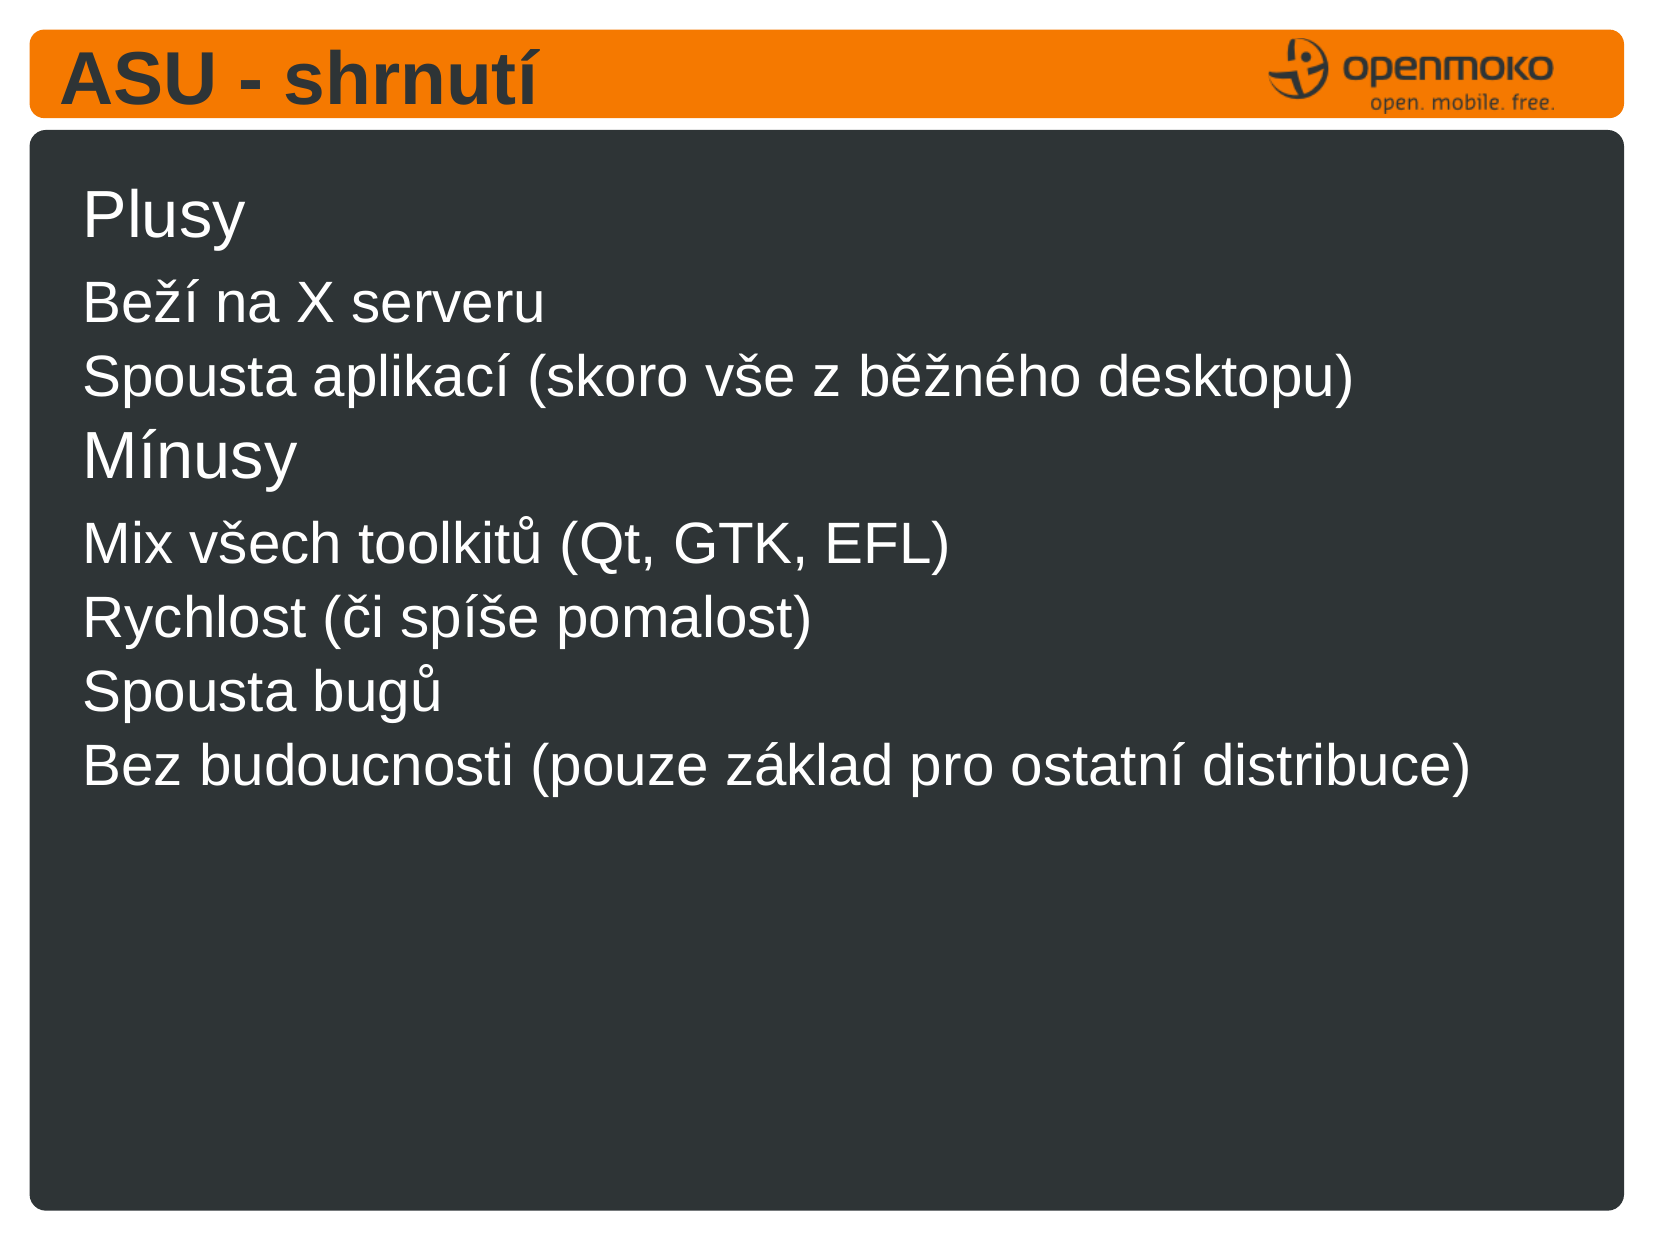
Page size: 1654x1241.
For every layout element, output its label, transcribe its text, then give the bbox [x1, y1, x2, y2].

picture [1361, 38, 1554, 114]
list Plusy Beží na X serveru Spousta aplikací (skoro vše z běžného desktopu) Mínusy Mix všech toolkitů (Qt, GTK, EFL) Rychlost (či spíše pomalost) Spousta bugů Bez budoucnosti (pouze základ pro ostatní distribuce) [82, 177, 1571, 1182]
title ASU - shrnutí [59, 29, 1361, 128]
